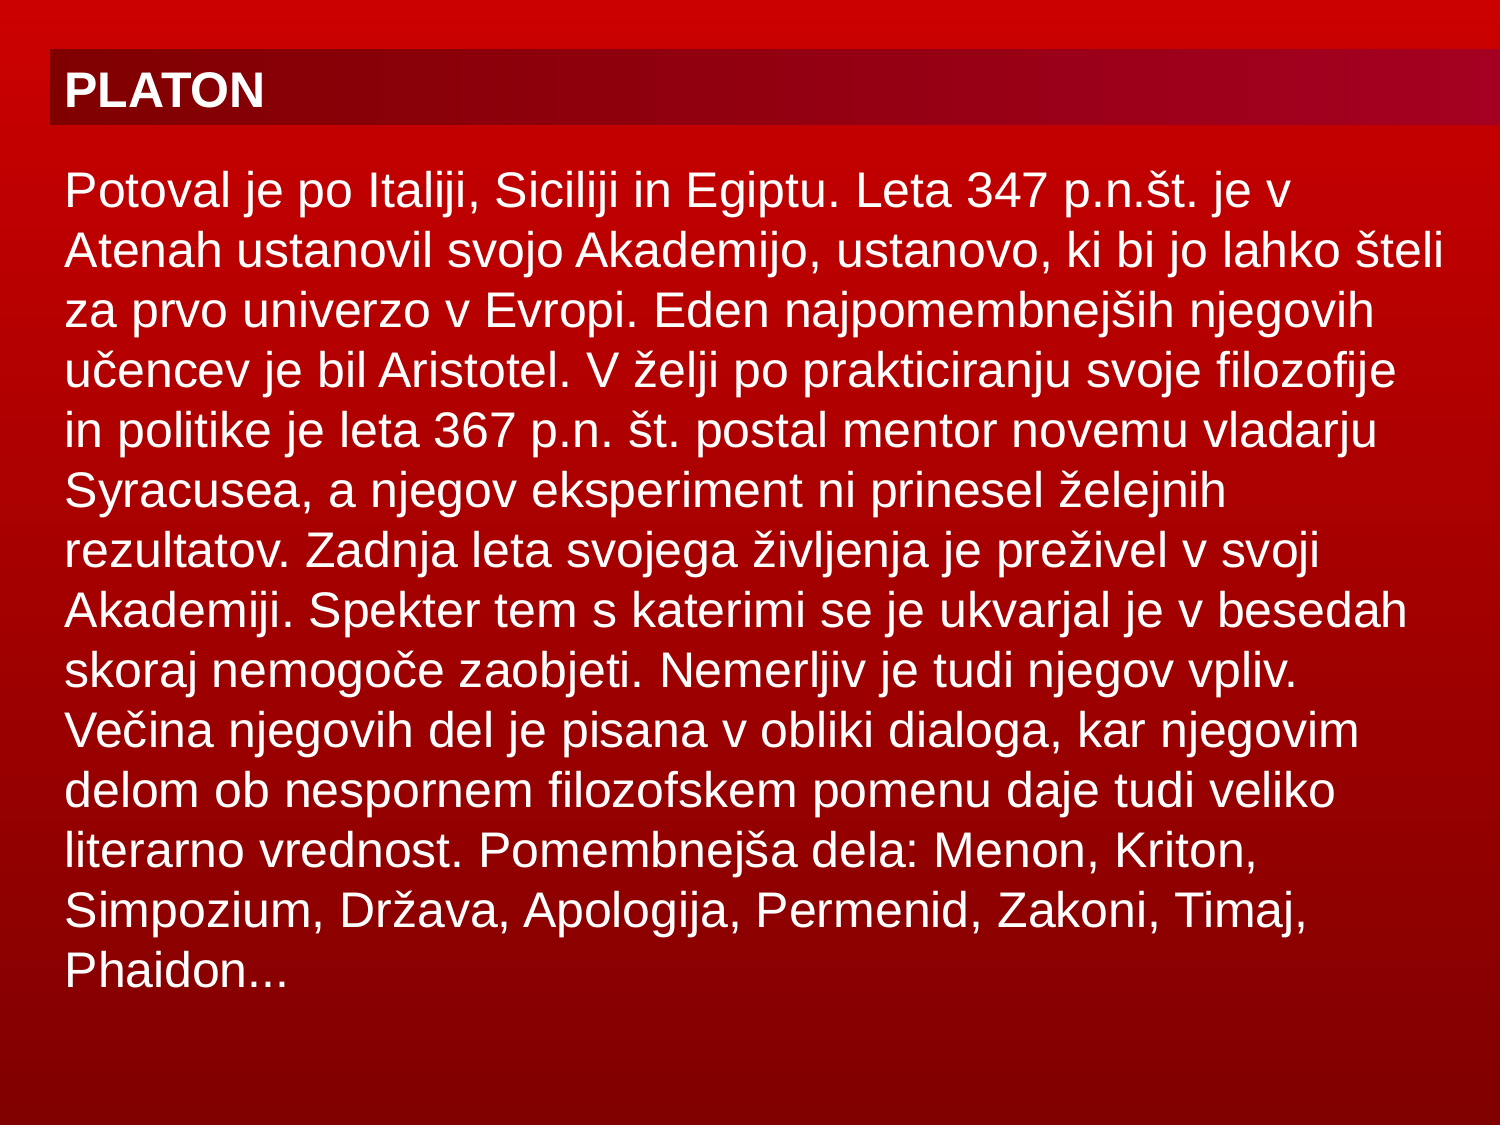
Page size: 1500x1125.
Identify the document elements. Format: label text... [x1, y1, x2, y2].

text_box Potoval je po Italiji, Siciliji in Egiptu. Leta 347 p.n.št. je v Atenah ustanovil svojo Akademijo, ustanovo, ki bi jo lahko šteli za prvo univerzo v Evropi. Eden najpomembnejših njegovih učencev je bil Aristotel. V želji po prakticiranju svoje filozofije in politike je leta 367 p.n. št. postal mentor novemu vladarju Syracusea, a njegov eksperiment ni prinesel želejnih rezultatov. Zadnja leta svojega življenja je preživel v svoji Akademiji. Spekter tem s katerimi se je ukvarjal je v besedah skoraj nemogoče zaobjeti. Nemerljiv je tudi njegov vpliv. Večina njegovih del je pisana v obliki dialoga, kar njegovim delom ob nespornem filozofskem pomenu daje tudi veliko literarno vrednost. Pomembnejša dela: Menon, Kriton, Simpozium, Država, Apologija, Permenid, Zakoni, Timaj, Phaidon... [49, 149, 1463, 1005]
text_box PLATON [50, 49, 1500, 125]
